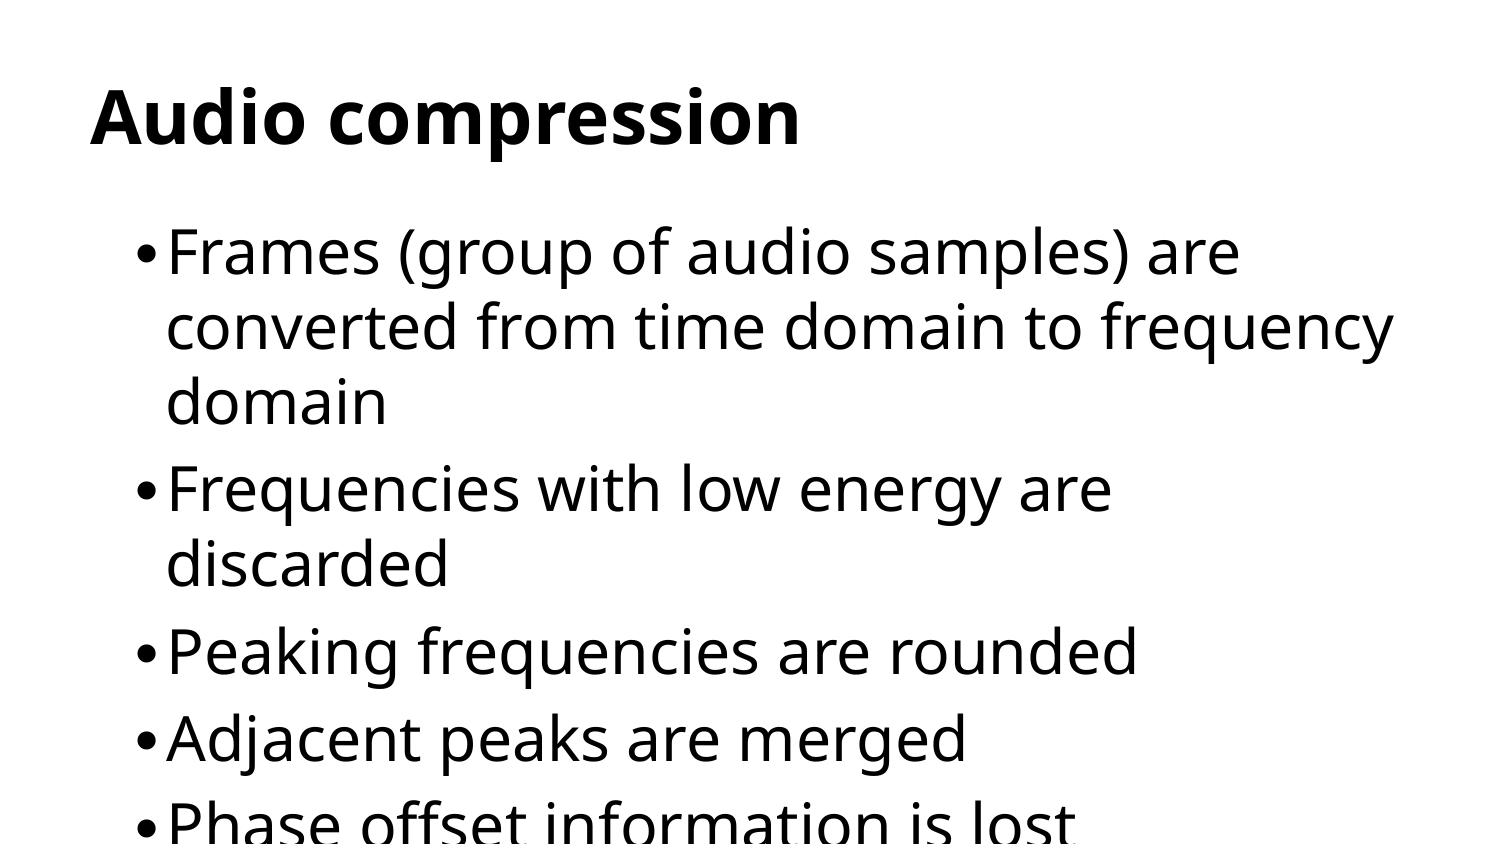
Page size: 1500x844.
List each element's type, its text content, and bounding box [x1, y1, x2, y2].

list Frames (group of audio samples) are converted from time domain to frequency domain Frequencies with low energy are discarded Peaking frequencies are rounded Adjacent peaks are merged Phase offset information is lost [75, 196, 1425, 808]
title Audio compression [75, 33, 1425, 175]
